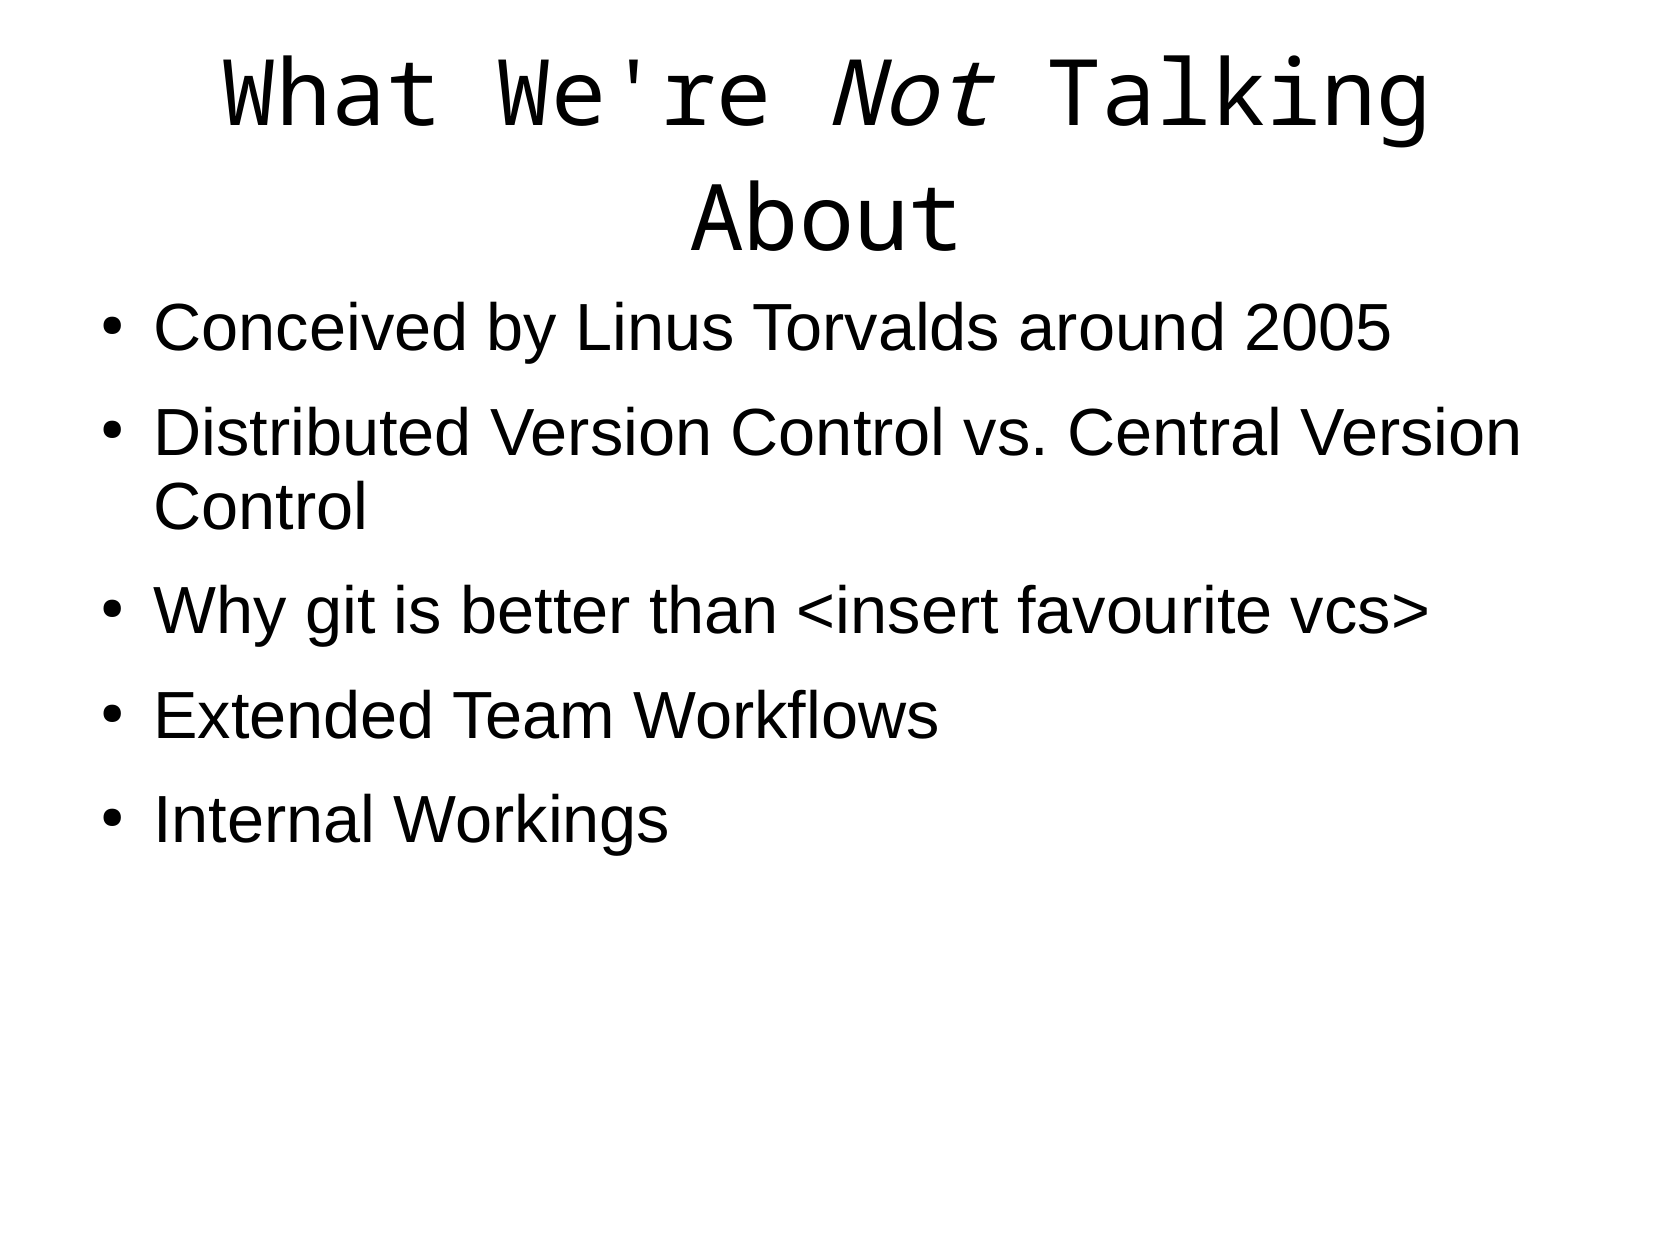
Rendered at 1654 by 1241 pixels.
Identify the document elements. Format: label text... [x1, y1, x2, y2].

title What We're Not Talking About [82, 49, 1571, 257]
list Conceived by Linus Torvalds around 2005 Distributed Version Control vs. Central Version Control Why git is better than <insert favourite vcs> Extended Team Workflows Internal Workings [82, 290, 1571, 1010]
